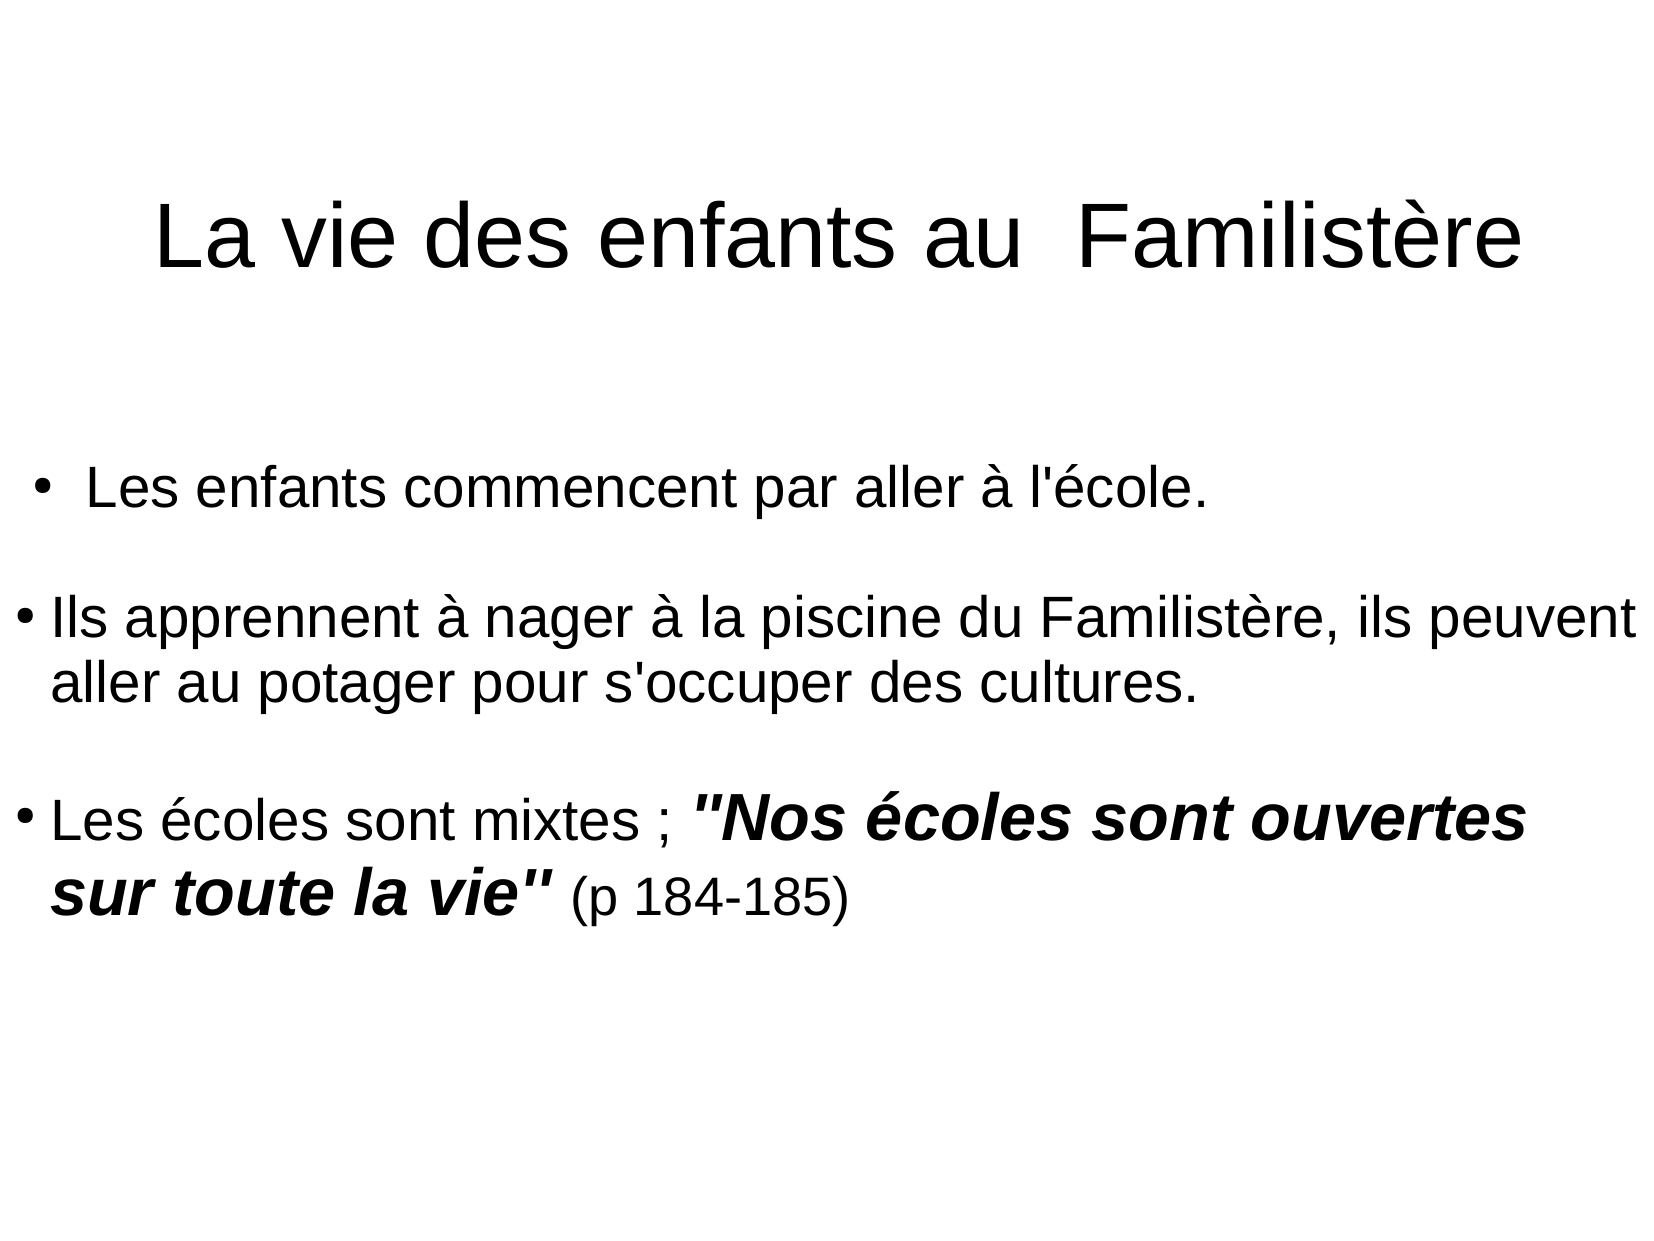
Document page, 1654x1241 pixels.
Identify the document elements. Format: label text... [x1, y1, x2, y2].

text_box Les enfants commencent par aller à l'école. Ils apprennent à nager à la piscine du Familistère, ils peuvent aller au potager pour s'occuper des cultures. Les écoles sont mixtes ; ''Nos écoles sont ouvertes sur toute la vie'' (p 184-185) [0, 447, 1654, 969]
text_box La vie des enfants au Familistère [117, 177, 1542, 296]
